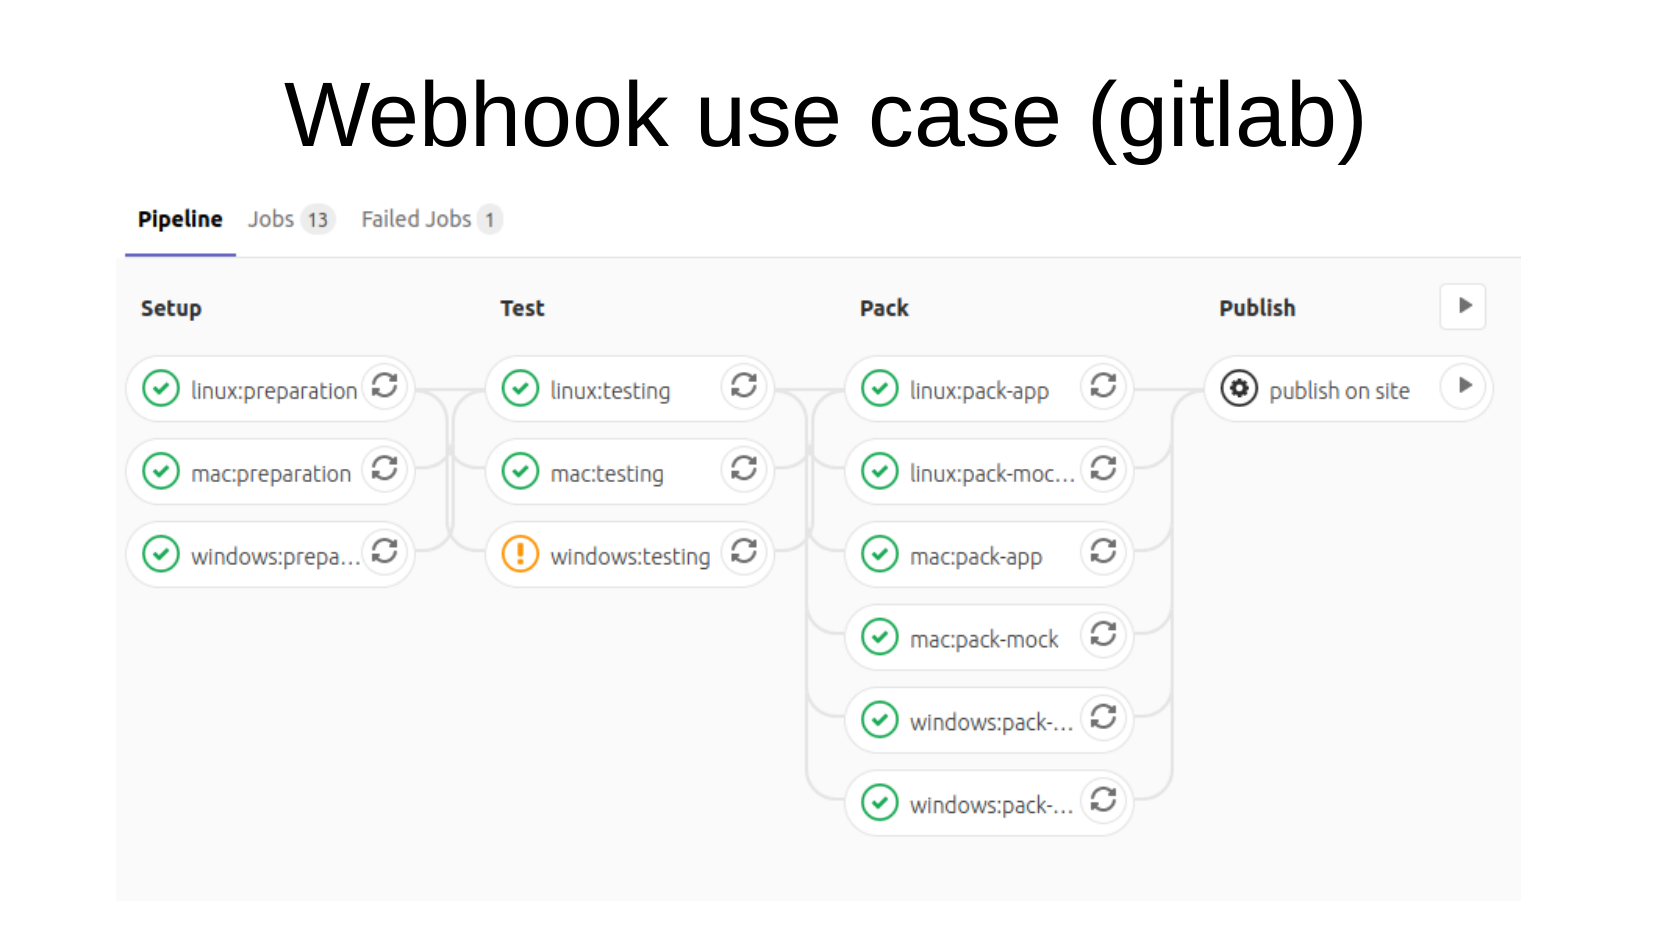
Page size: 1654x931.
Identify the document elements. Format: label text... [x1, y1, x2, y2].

picture [116, 185, 1521, 901]
title Webhook use case (gitlab) [82, 37, 1571, 193]
